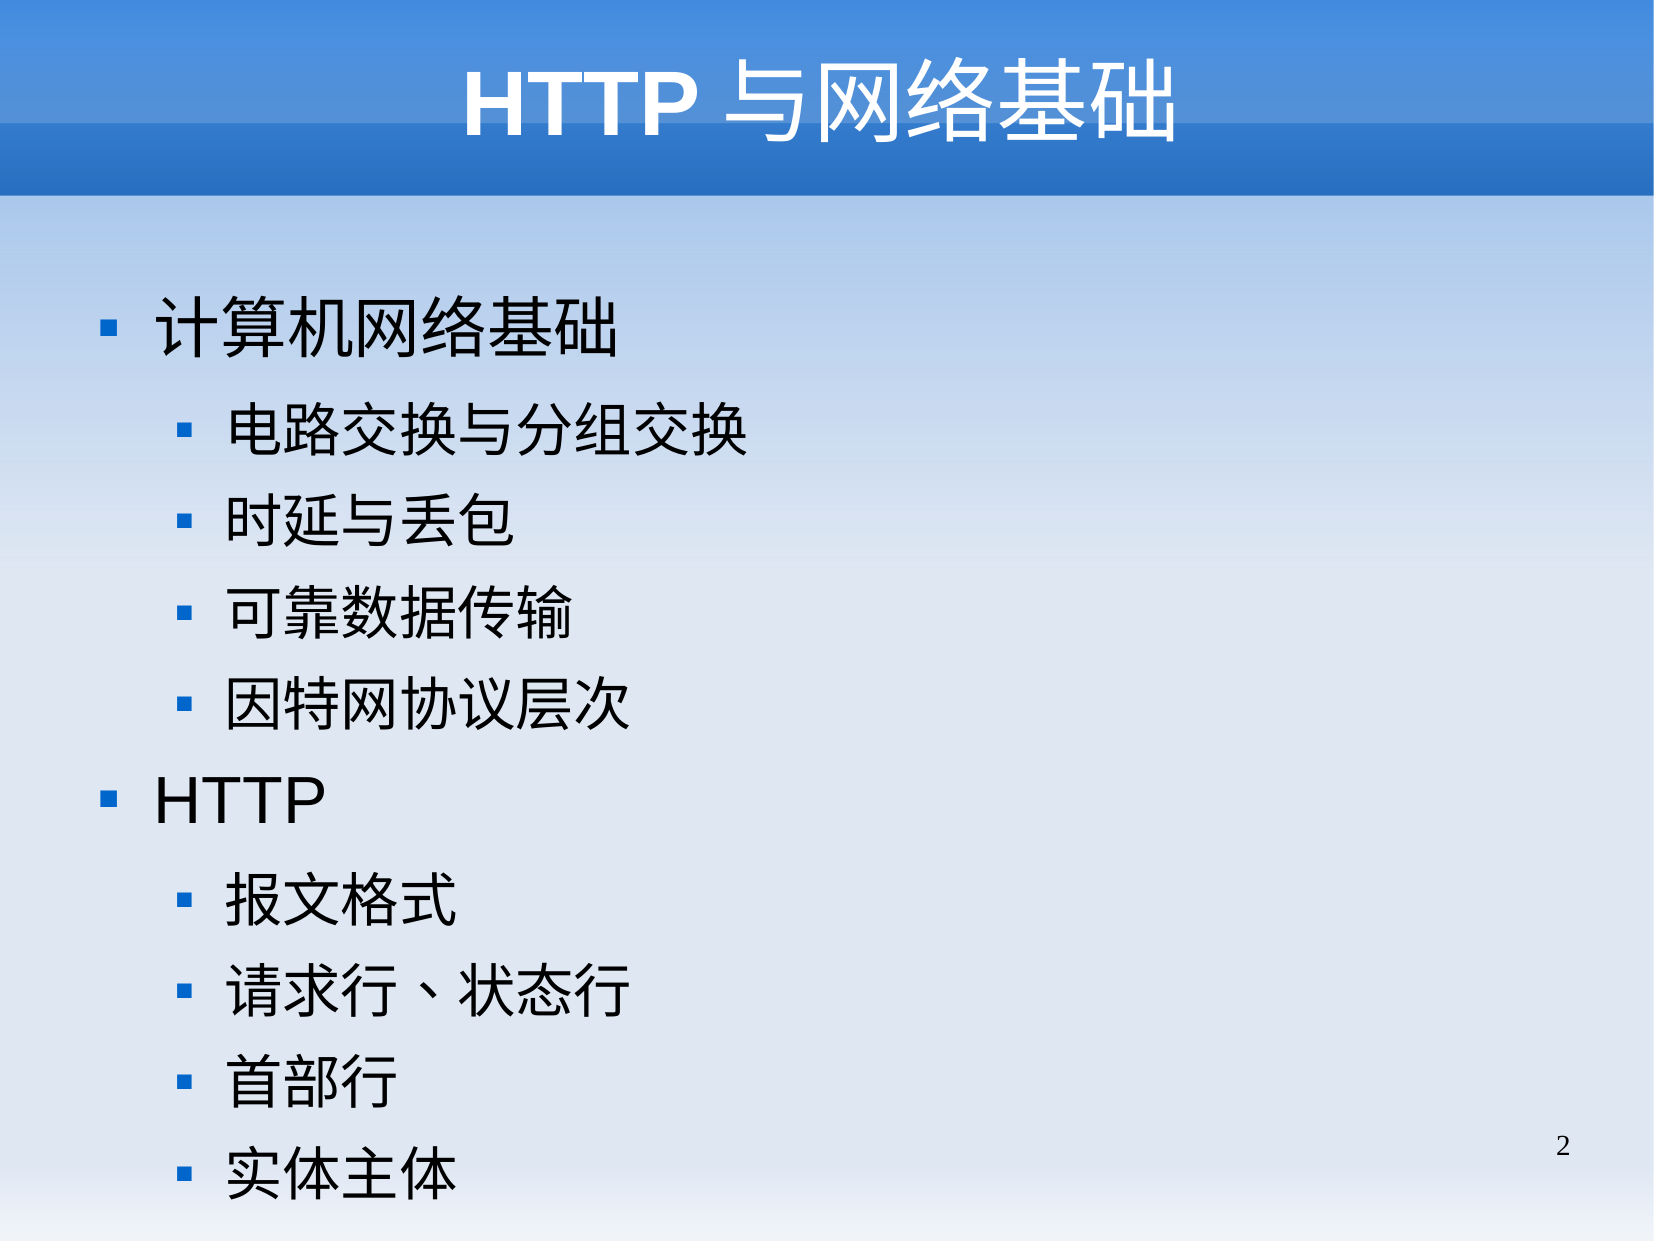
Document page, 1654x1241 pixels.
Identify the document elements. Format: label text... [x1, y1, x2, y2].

title HTTP与网络基础 [76, 0, 1565, 208]
picture [0, 0, 1654, 1241]
list 计算机网络基础 电路交换与分组交换 时延与丢包 可靠数据传输 因特网协议层次 HTTP 报文格式 请求行、状态行 首部行 实体主体 [82, 290, 1571, 1241]
